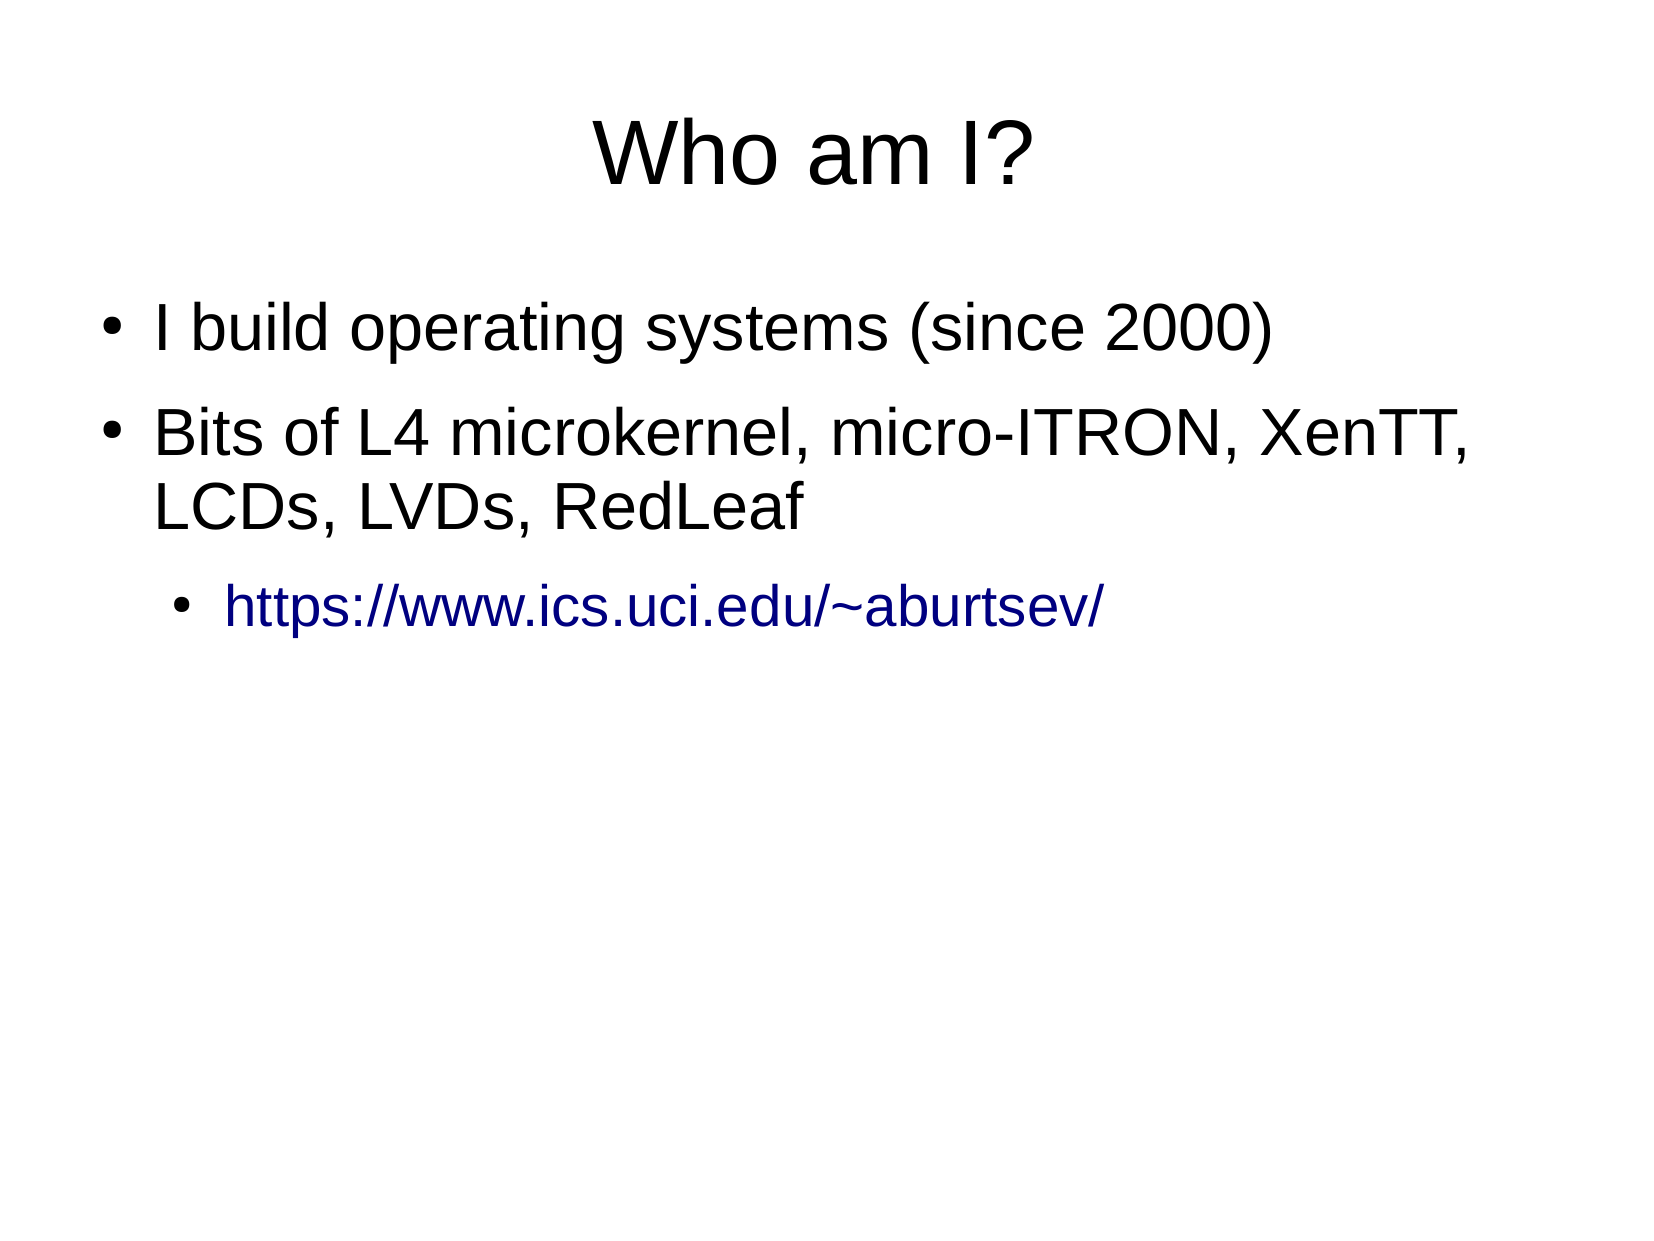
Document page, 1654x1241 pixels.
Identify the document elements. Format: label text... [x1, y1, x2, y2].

list I build operating systems (since 2000) Bits of L4 microkernel, micro-ITRON, XenTT, LCDs, LVDs, RedLeaf https://www.ics.uci.edu/~aburtsev/ [82, 290, 1571, 1010]
title Who am I? [82, 49, 1571, 257]
